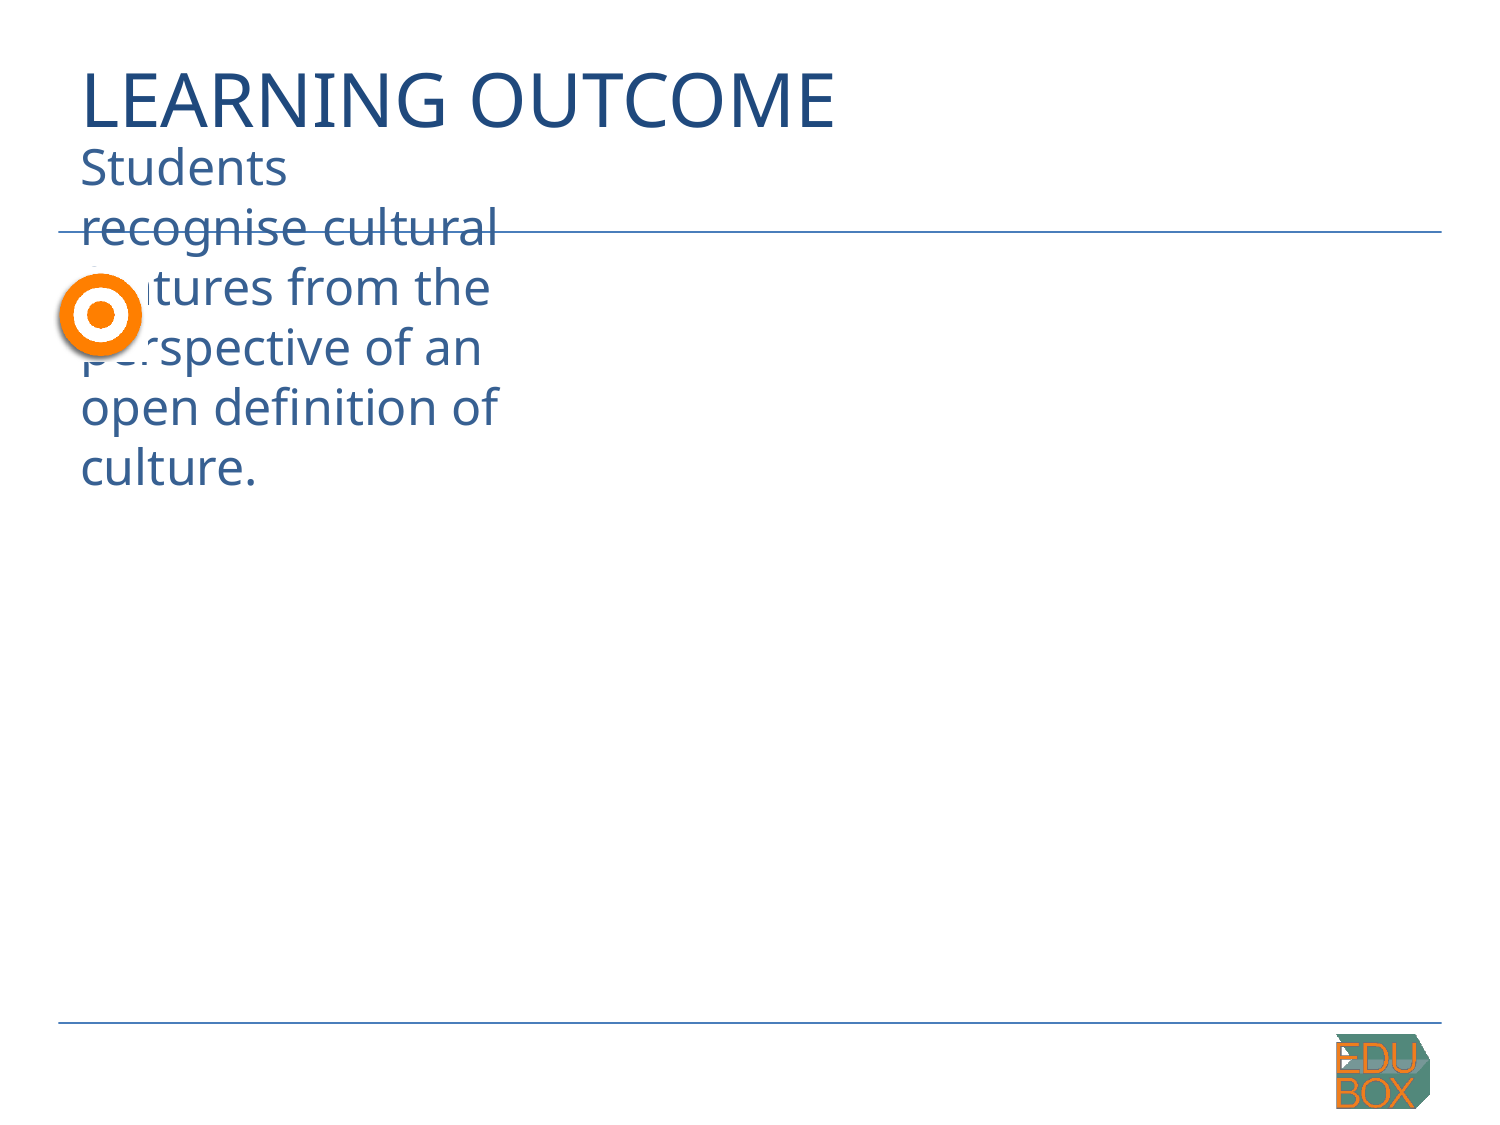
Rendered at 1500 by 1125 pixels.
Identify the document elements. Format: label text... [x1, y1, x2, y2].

picture [53, 267, 148, 362]
title LEARNING OUTCOME [64, 42, 1306, 153]
list Students recognise cultural features from the perspective of an open definition of culture. [171, 255, 1459, 1005]
picture [1328, 1028, 1437, 1114]
